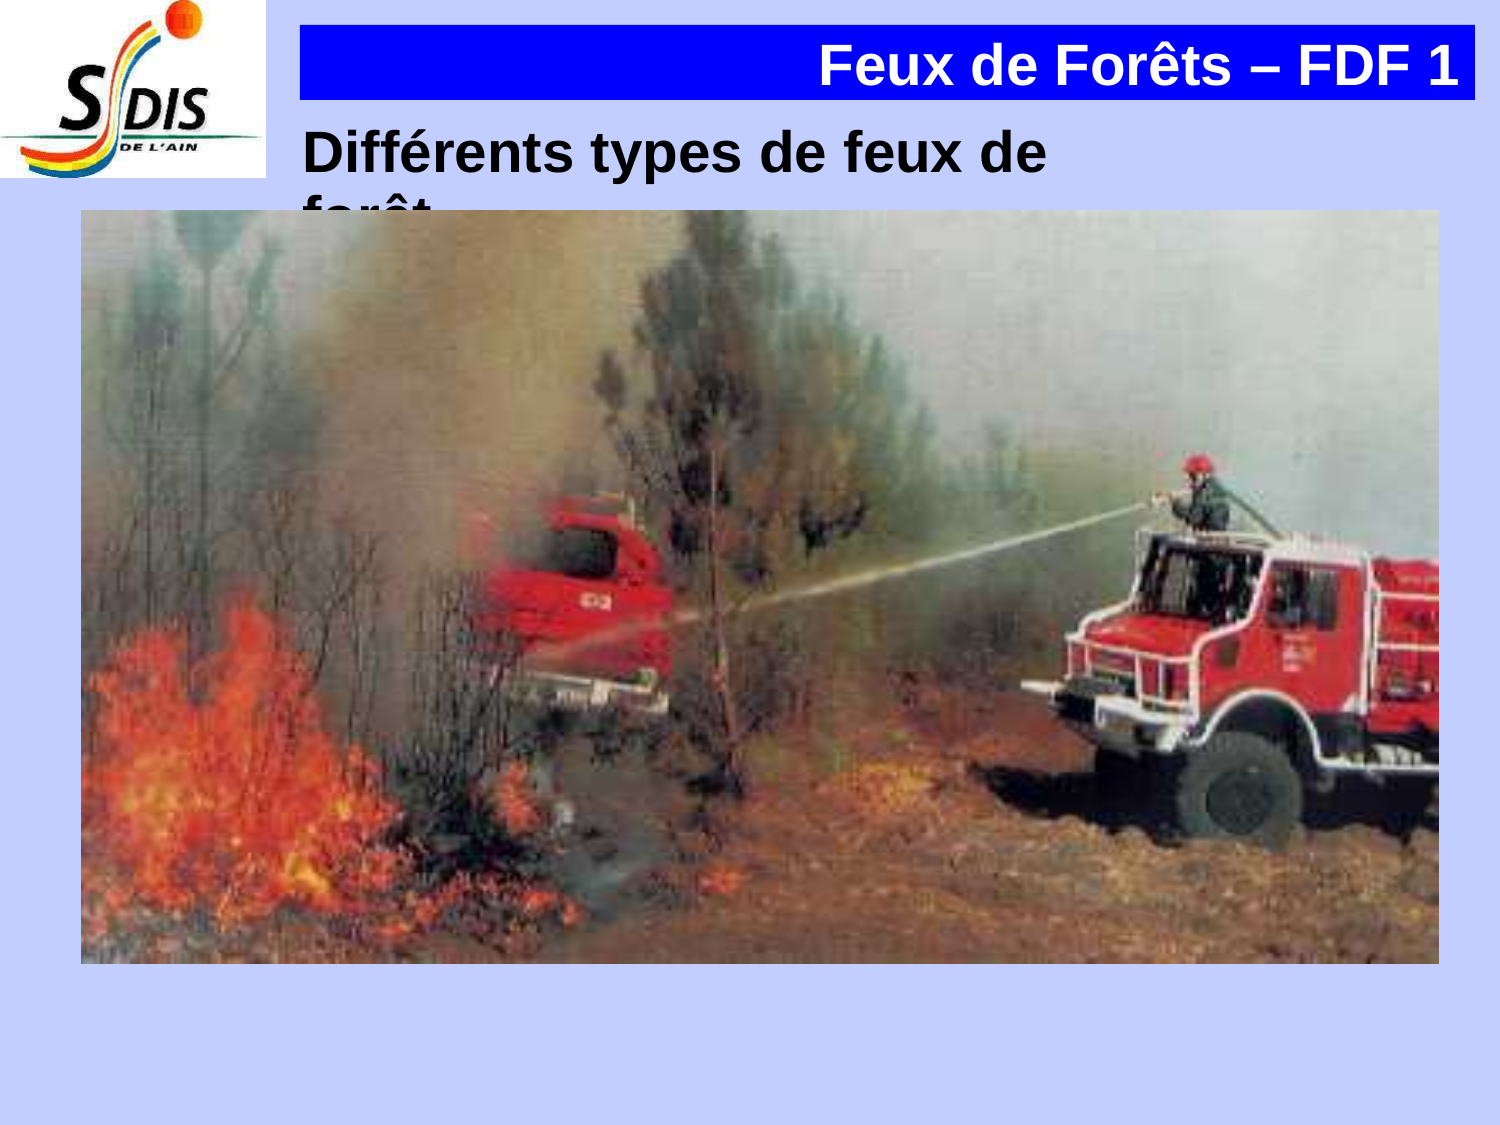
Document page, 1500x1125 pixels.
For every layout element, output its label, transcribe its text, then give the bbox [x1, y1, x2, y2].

picture [0, 0, 266, 178]
text_box Feux de Forêts – FDF 1 [299, 24, 1475, 100]
picture [81, 210, 1439, 964]
text_box [0, 0, 1500, 1125]
text_box Différents types de feux de forêt [287, 112, 1210, 210]
